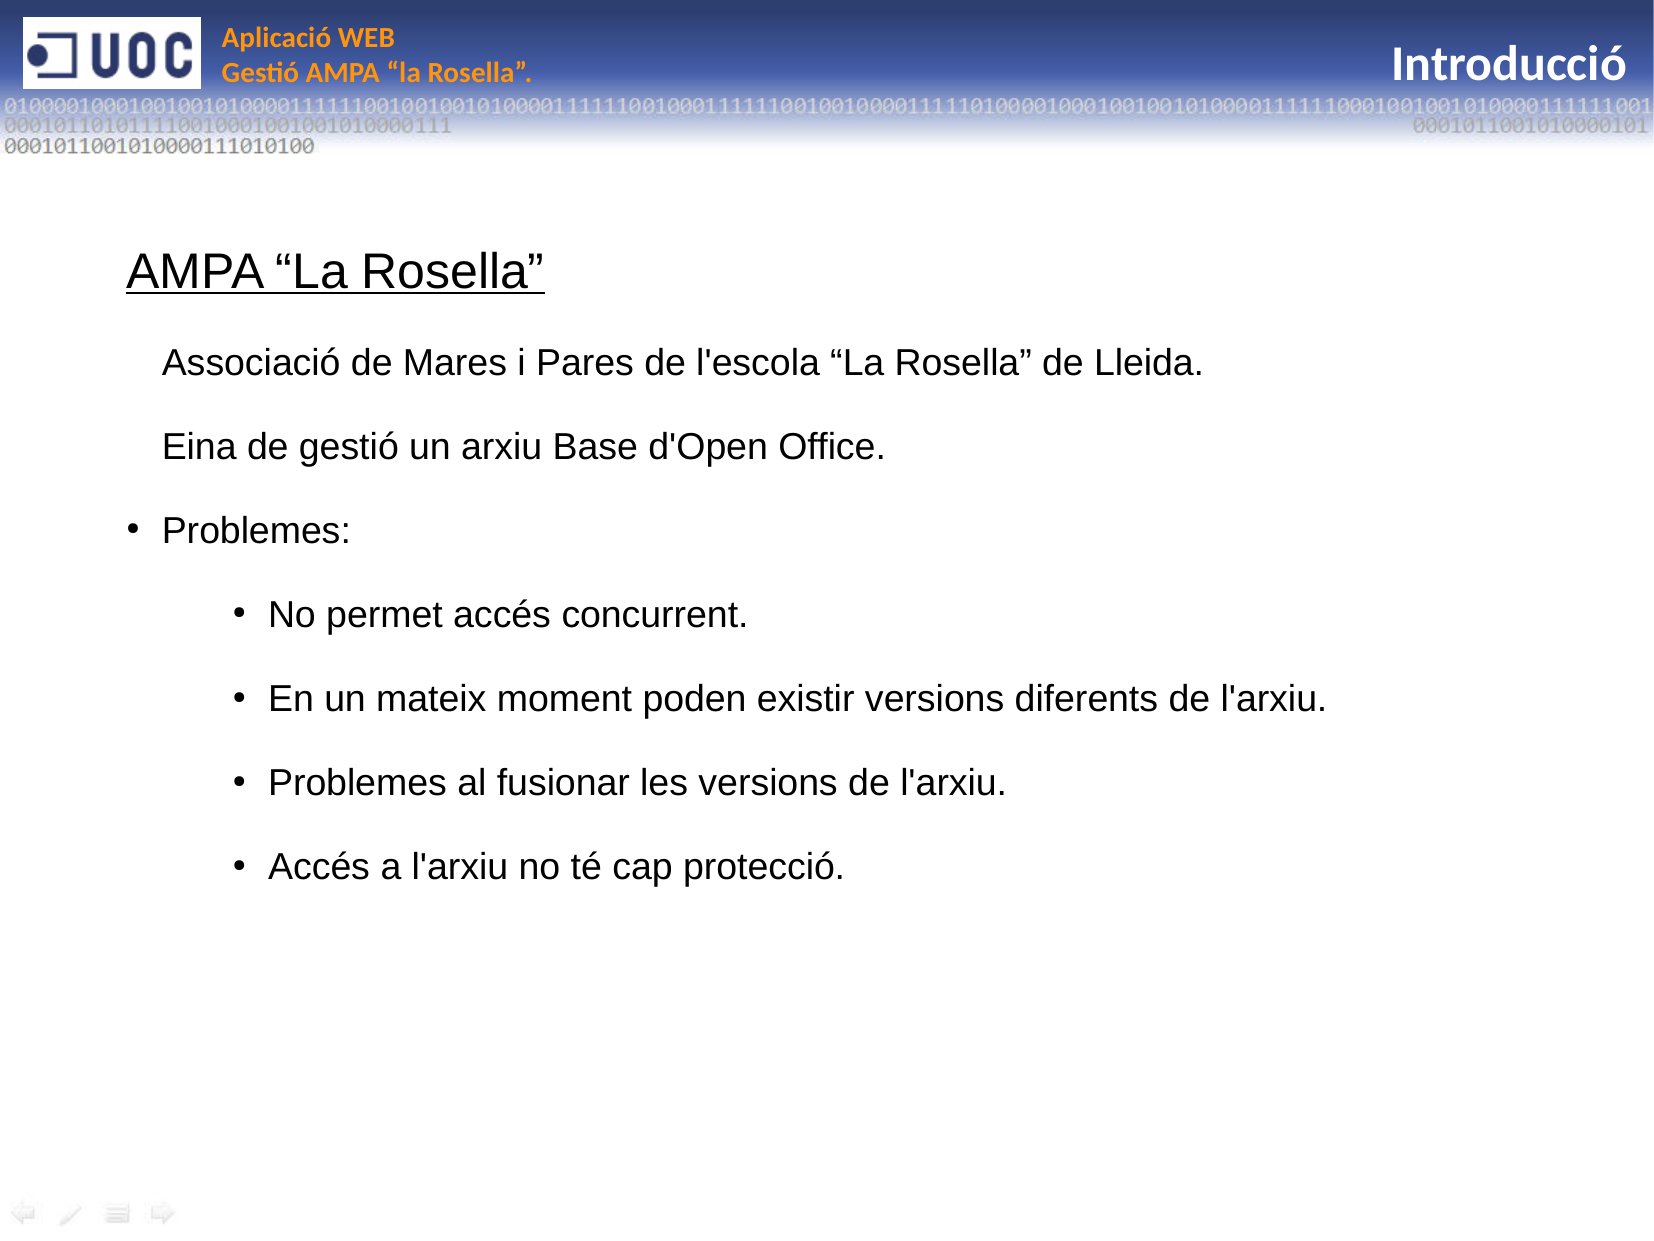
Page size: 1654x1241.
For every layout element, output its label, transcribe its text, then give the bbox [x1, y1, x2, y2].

picture [0, 0, 1654, 1241]
text_box Introducció [1184, 23, 1642, 99]
text_box AMPA “La Rosella” Associació de Mares i Pares de l'escola “La Rosella” de Lleida. Eina de gestió un arxiu Base d'Open Office. Problemes: No permet accés concurrent. En un mateix moment poden existir versions diferents de l'arxiu. Problemes al fusionar les versions de l'arxiu. Accés a l'arxiu no té cap protecció. [76, 236, 1583, 896]
text_box Aplicació WEB Gestió AMPA “la Rosella”. [206, 12, 709, 95]
